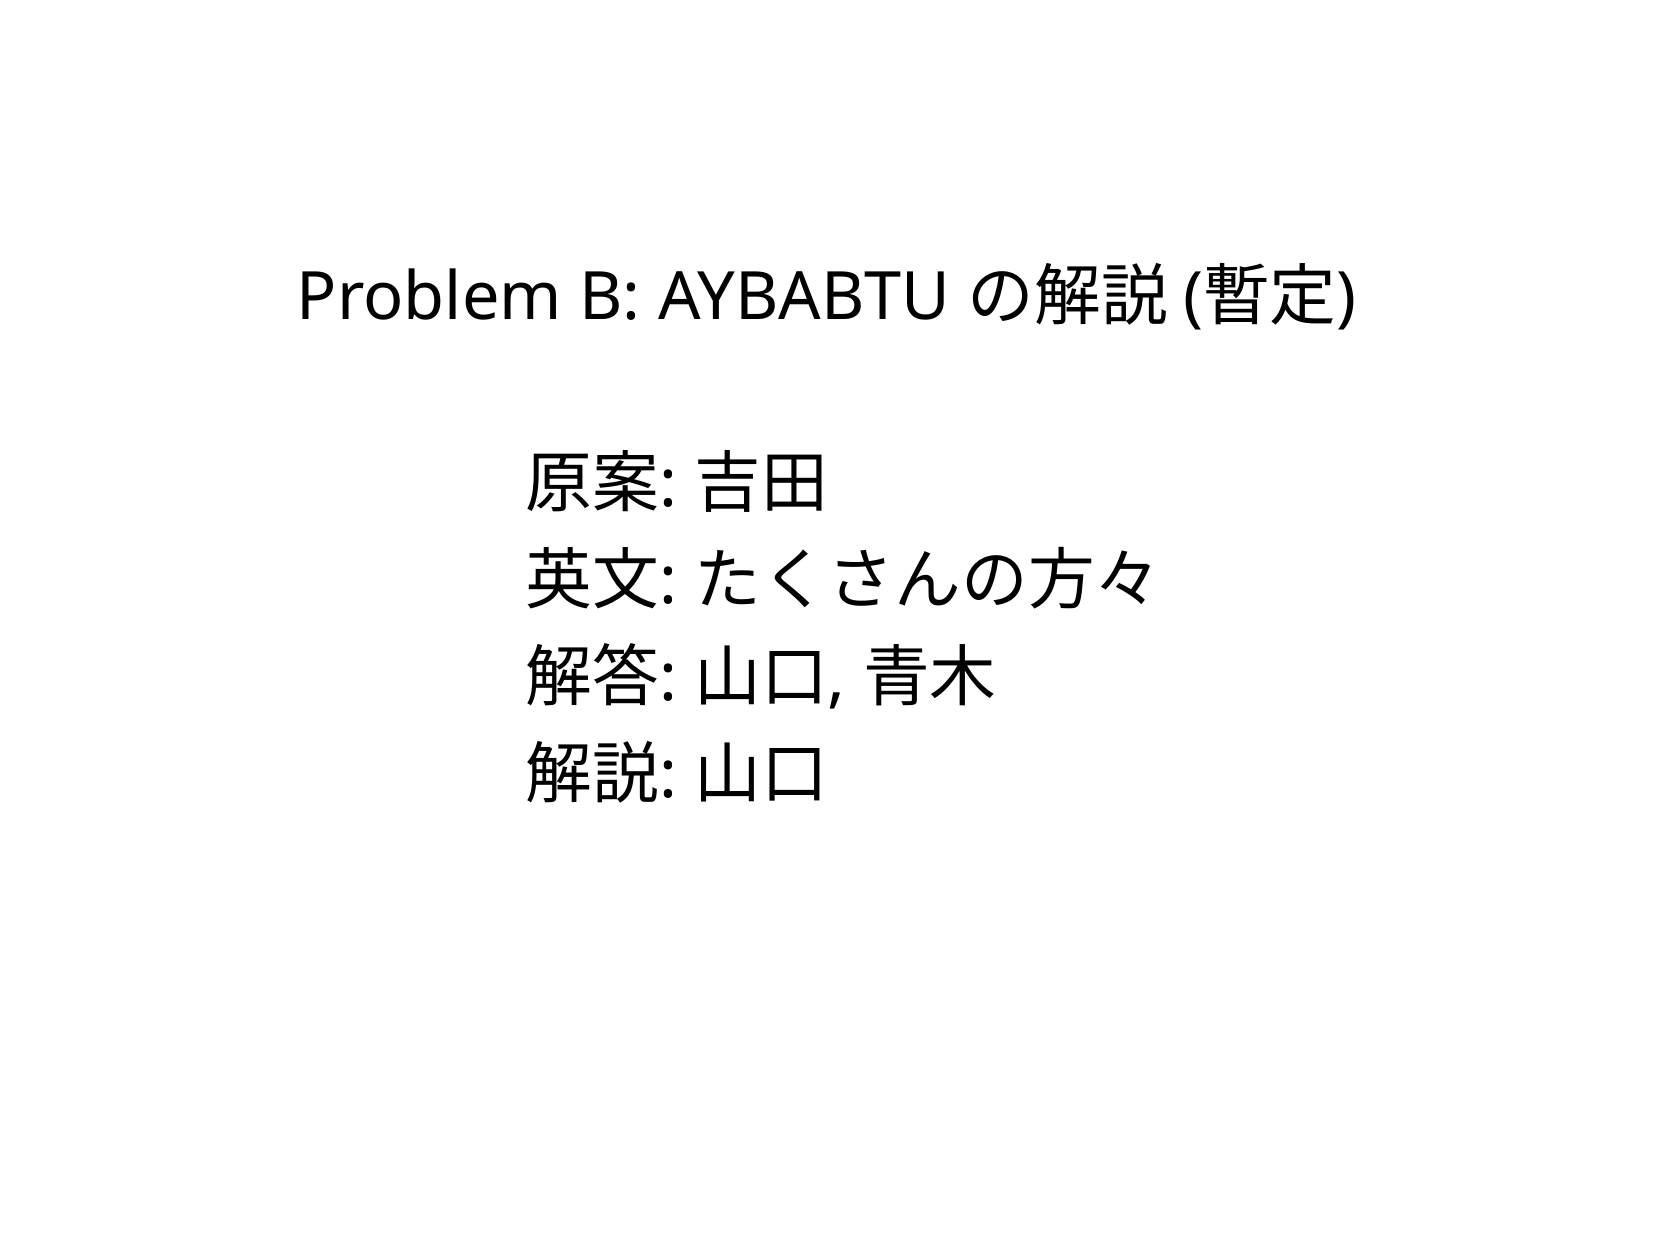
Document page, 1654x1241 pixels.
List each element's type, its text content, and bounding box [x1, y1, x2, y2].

subtitle Problem B: AYBABTU の解説 (暫定) 原案: 吉田 英文: たくさんの方々 解答: 山口, 青木 解説: 山口 [82, 49, 1571, 1010]
